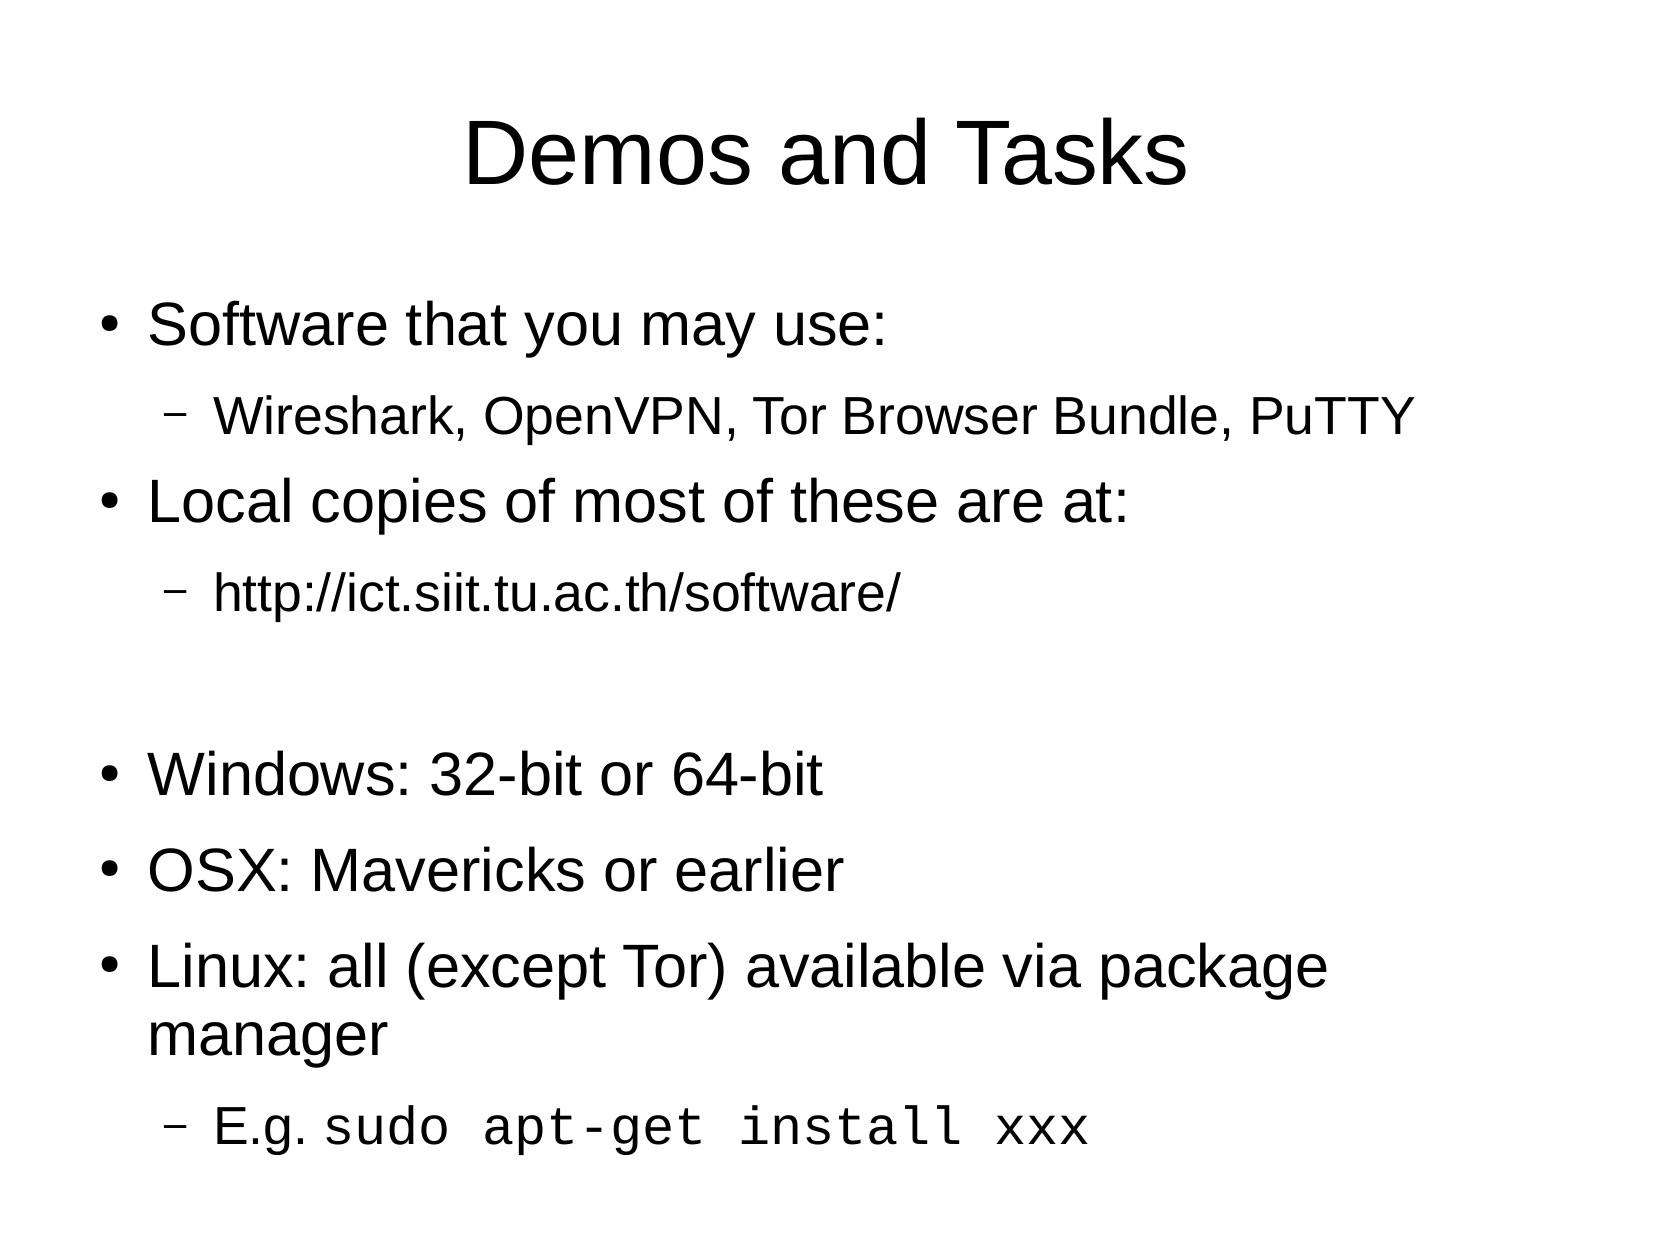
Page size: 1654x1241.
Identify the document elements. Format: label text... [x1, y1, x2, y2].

list Software that you may use: Wireshark, OpenVPN, Tor Browser Bundle, PuTTY Local copies of most of these are at: http://ict.siit.tu.ac.th/software/ Windows: 32-bit or 64-bit OSX: Mavericks or earlier Linux: all (except Tor) available via package manager E.g. sudo apt-get install xxx [82, 290, 1571, 1170]
title Demos and Tasks [82, 49, 1571, 257]
